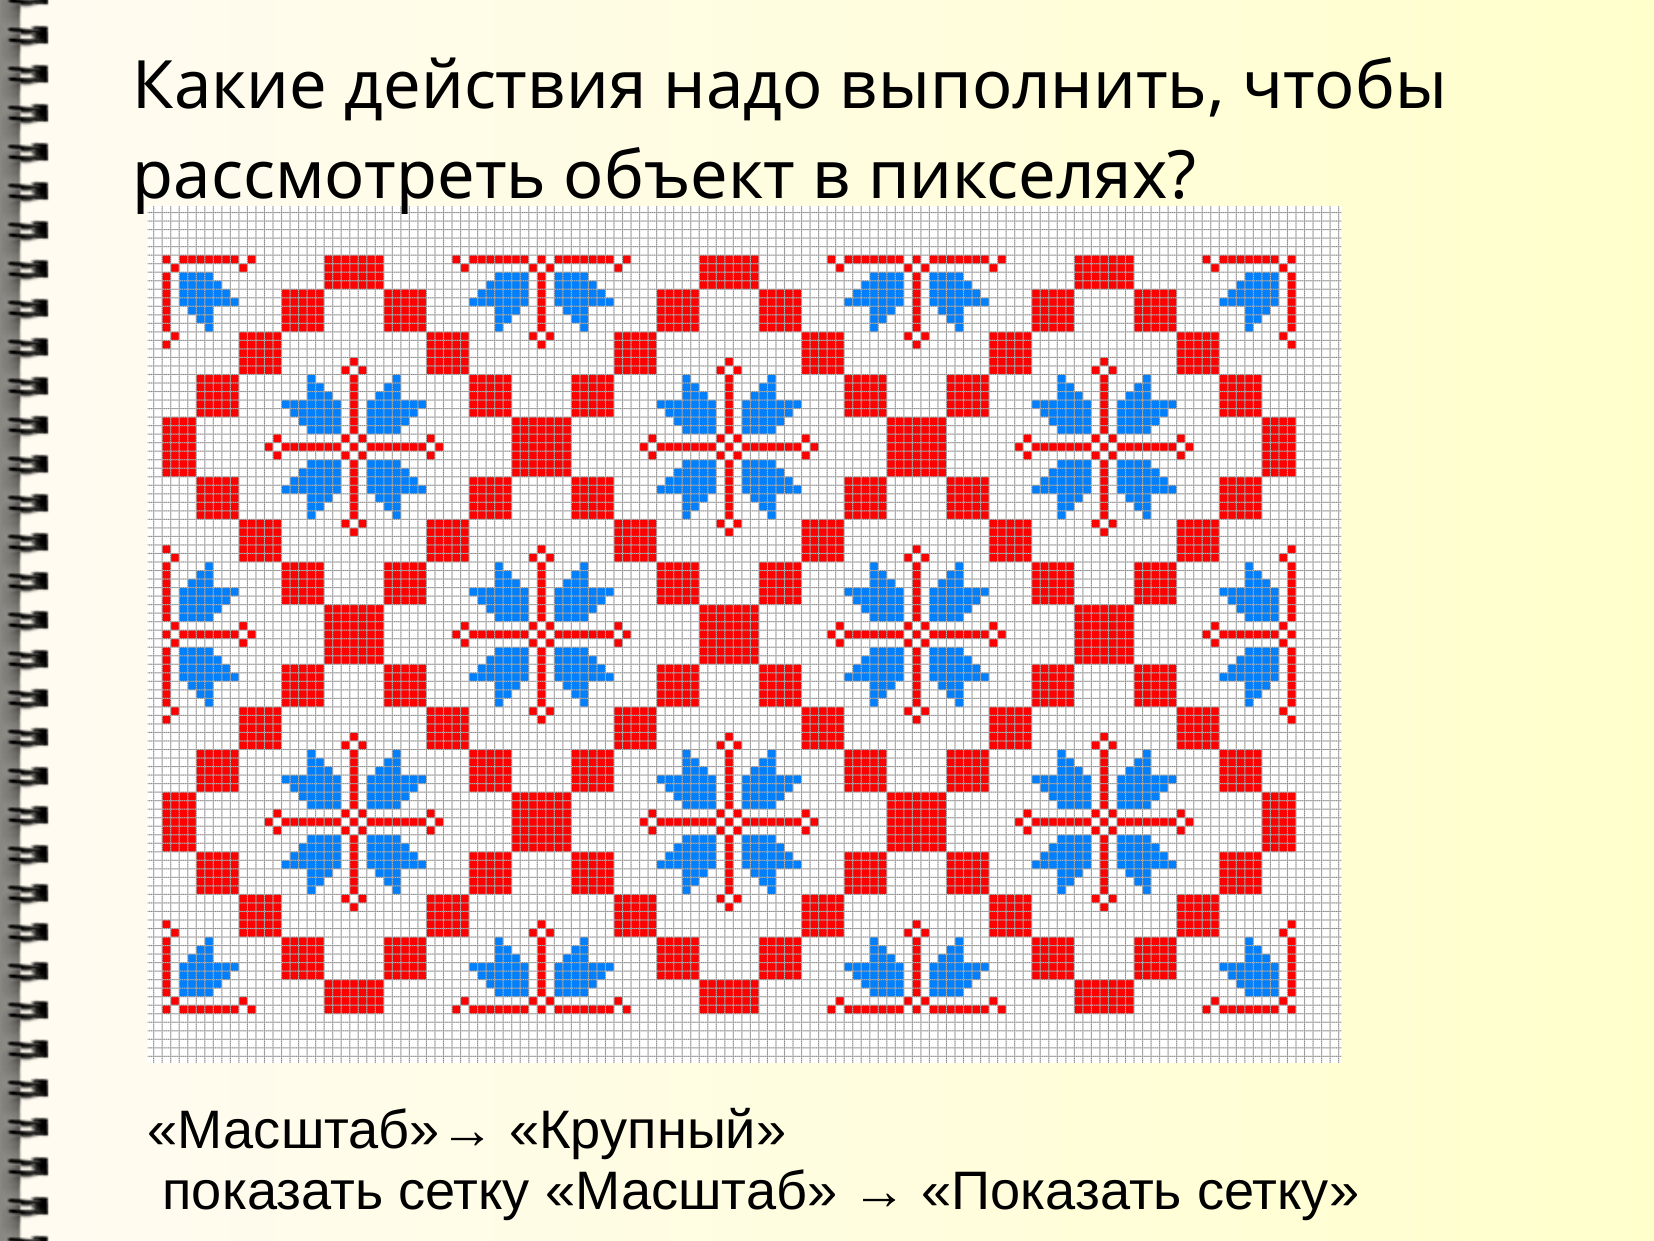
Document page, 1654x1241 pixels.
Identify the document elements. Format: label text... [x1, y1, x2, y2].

picture [147, 216, 1342, 1063]
text_box «Масштаб»→ «Крупный» показать сетку «Масштаб» → «Показать сетку» [88, 1092, 1625, 1229]
picture [0, 0, 1654, 1241]
text_box Какие действия надо выполнить, чтобы рассмотреть объект в пикселях? [118, 29, 1595, 216]
